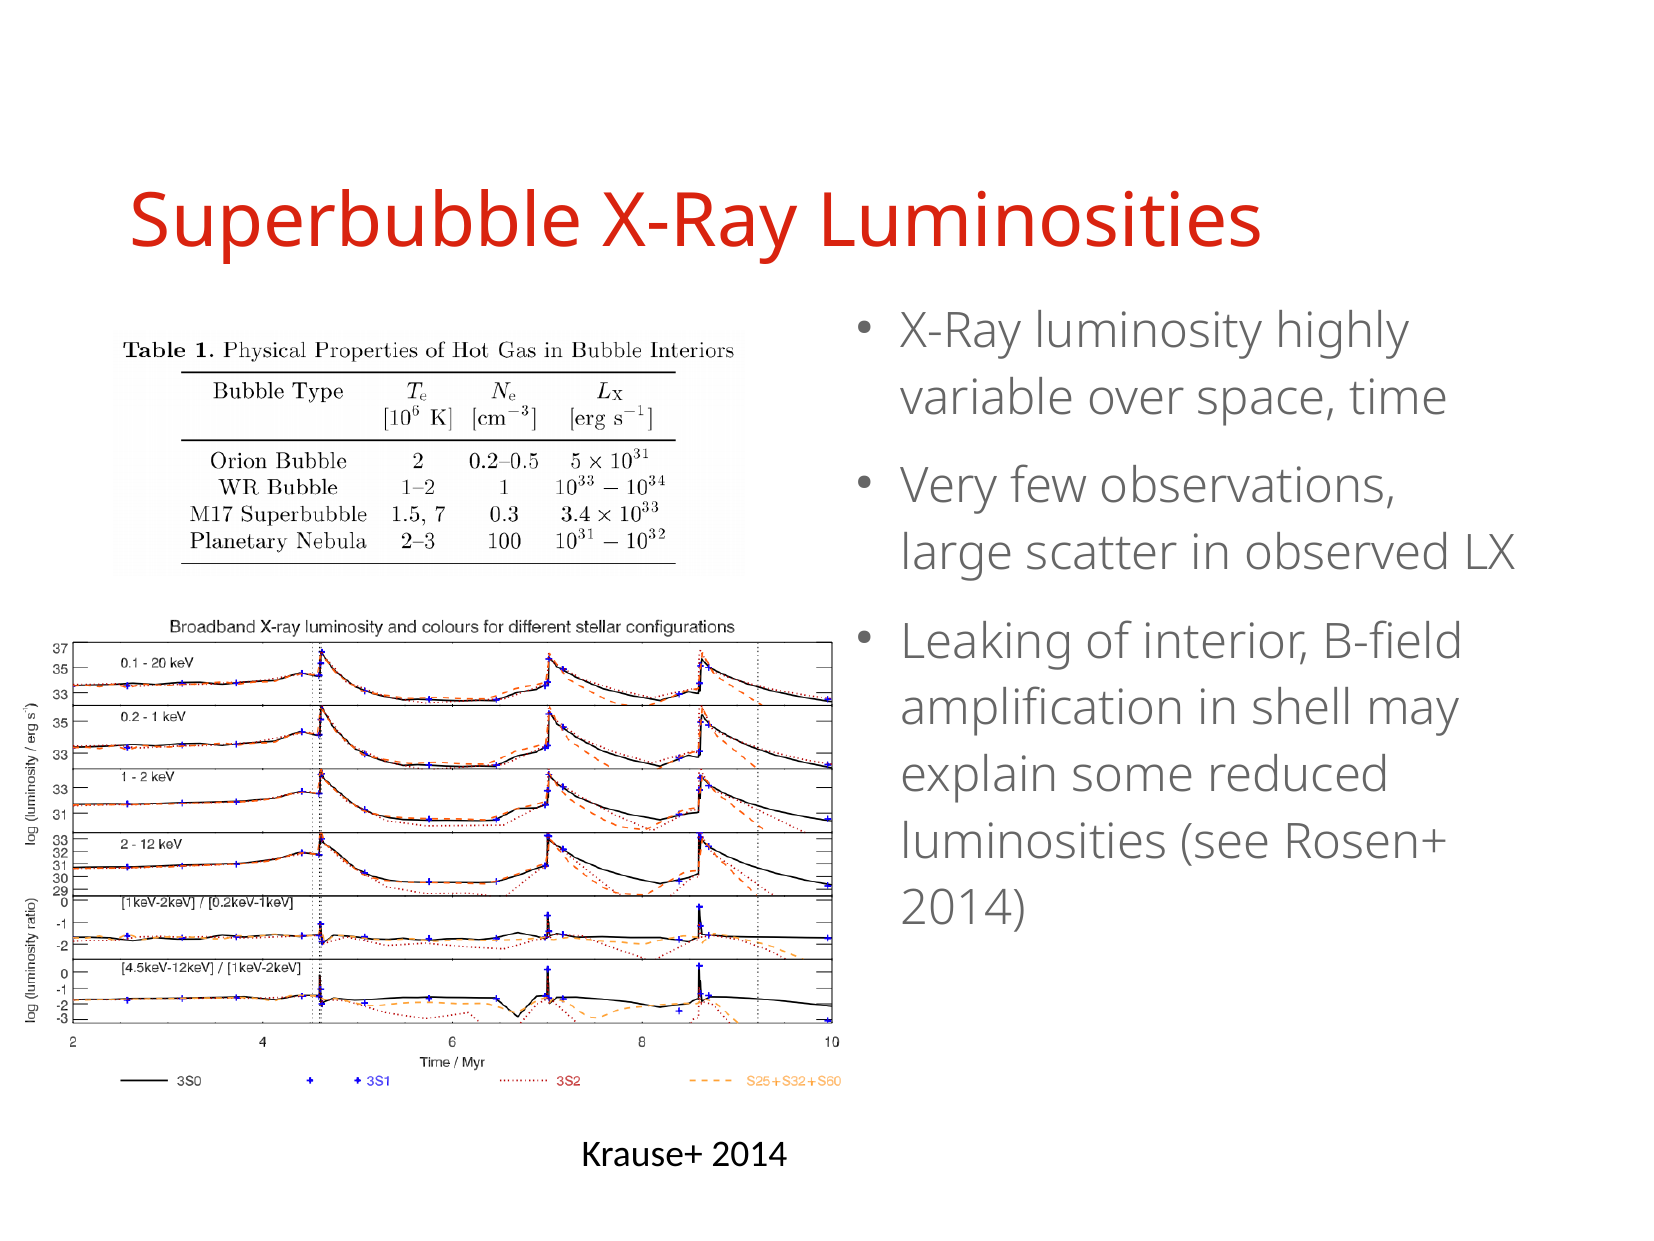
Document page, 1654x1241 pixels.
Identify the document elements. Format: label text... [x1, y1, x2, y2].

picture [113, 330, 745, 576]
title Superbubble X-Ray Luminosities [129, 153, 1518, 281]
text_box Krause+ 2014 [566, 1121, 824, 1182]
picture [0, 602, 863, 1095]
list X-Ray luminosity highly variable over space, time Very few observations, large scatter in observed LX Leaking of interior, B-field amplification in shell may explain some reduced luminosities (see Rosen+ 2014) [841, 295, 1519, 1010]
